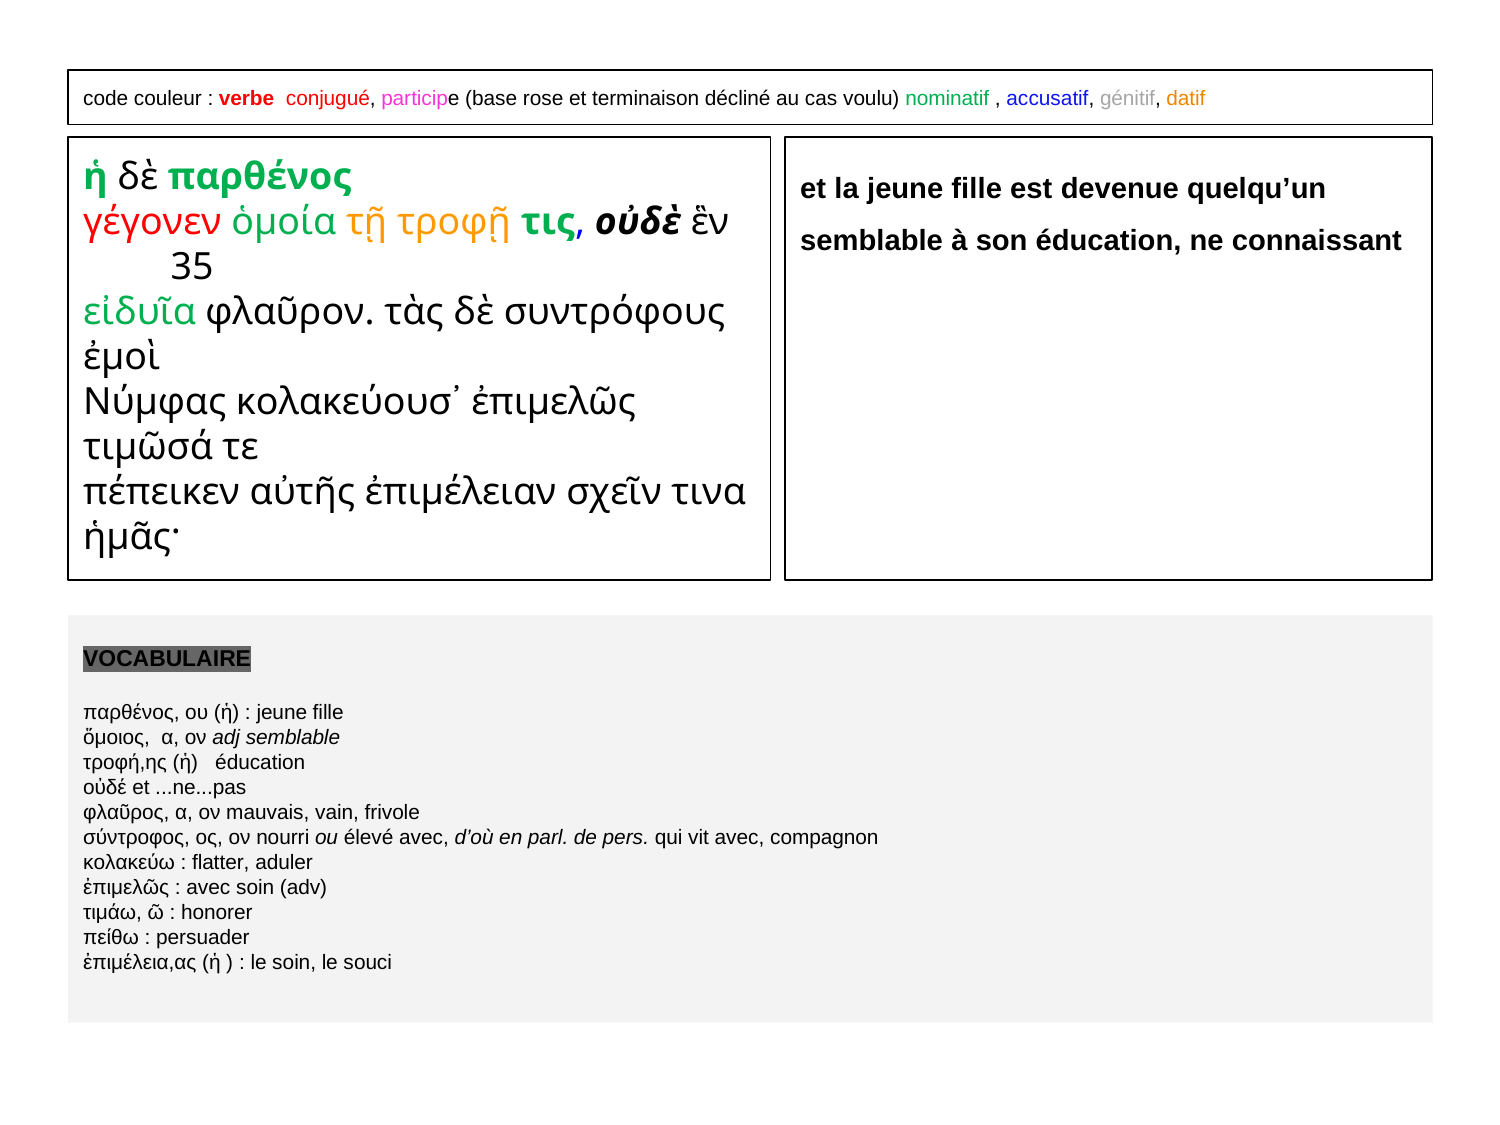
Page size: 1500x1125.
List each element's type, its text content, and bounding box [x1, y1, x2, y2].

text_box VOCABULAIRE παρθένος, ου (ἡ) : jeune fille ὅμοιος, α, ον adj semblable τροφή,ης (ἡ) éducation οὐδέ et ...ne...pas φλαῦρος, α, ον mauvais, vain, frivole σύντροφος, ος, ον nourri ou élevé avec, d’où en parl. de pers. qui vit avec, compagnon κολακεύω : flatter, aduler ἐπιμελῶς : avec soin (adv) τιμάω, ῶ : honorer πείθω : persuader ἐπιμέλεια,ας (ἡ ) : le soin, le souci [68, 615, 1433, 1023]
text_box et la jeune fille est devenue quelqu’un semblable à son éducation, ne connaissant [785, 136, 1432, 581]
text_box code couleur : verbe conjugué, participe (base rose et terminaison décliné au cas voulu) nominatif , accusatif, génitif, datif [68, 70, 1433, 125]
text_box ἡ δὲ παρθένος γέγονεν ὁμοία τῇ τροφῇ τις, οὐδὲ ἓν 35 εἰδυῖα φλαῦρον. τὰς δὲ συντρόφους ἐμοὶ Νύμφας κολακεύουσ᾽ ἐπιμελῶς τιμῶσά τε πέπεικεν αὐτῆς ἐπιμέλειαν σχεῖν τινα ἡμᾶς· [68, 136, 771, 581]
